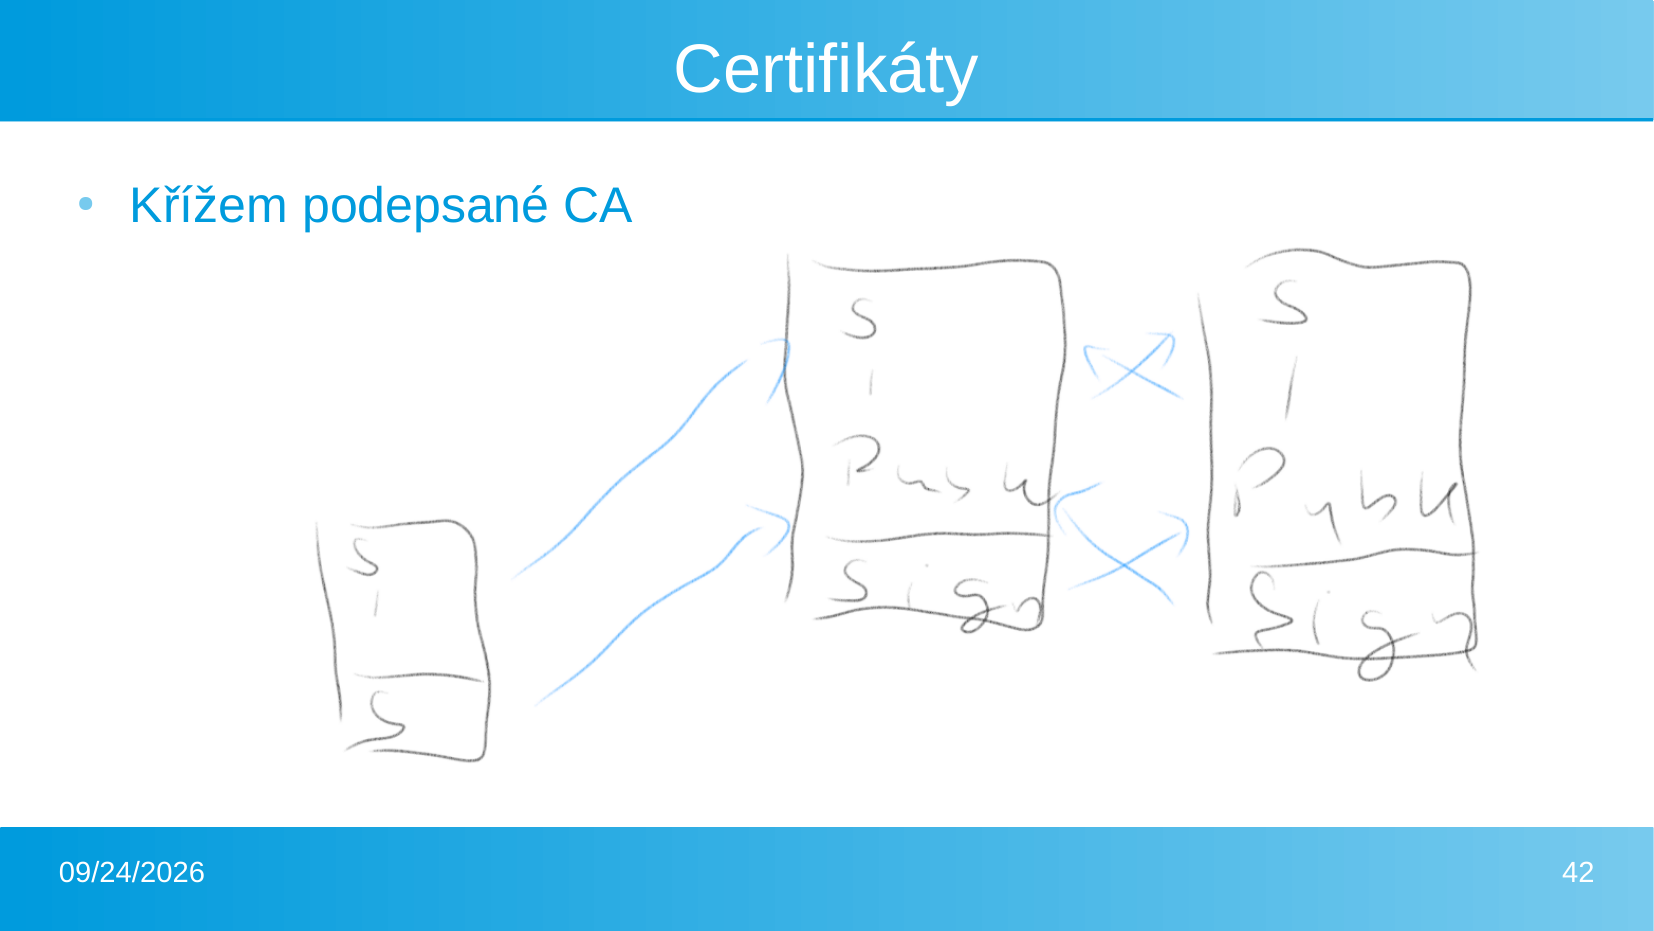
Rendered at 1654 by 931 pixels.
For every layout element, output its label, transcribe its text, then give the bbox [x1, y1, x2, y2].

picture [304, 238, 1501, 773]
list Křížem podepsané CA [59, 177, 1595, 768]
title Certifikáty [59, 29, 1595, 108]
